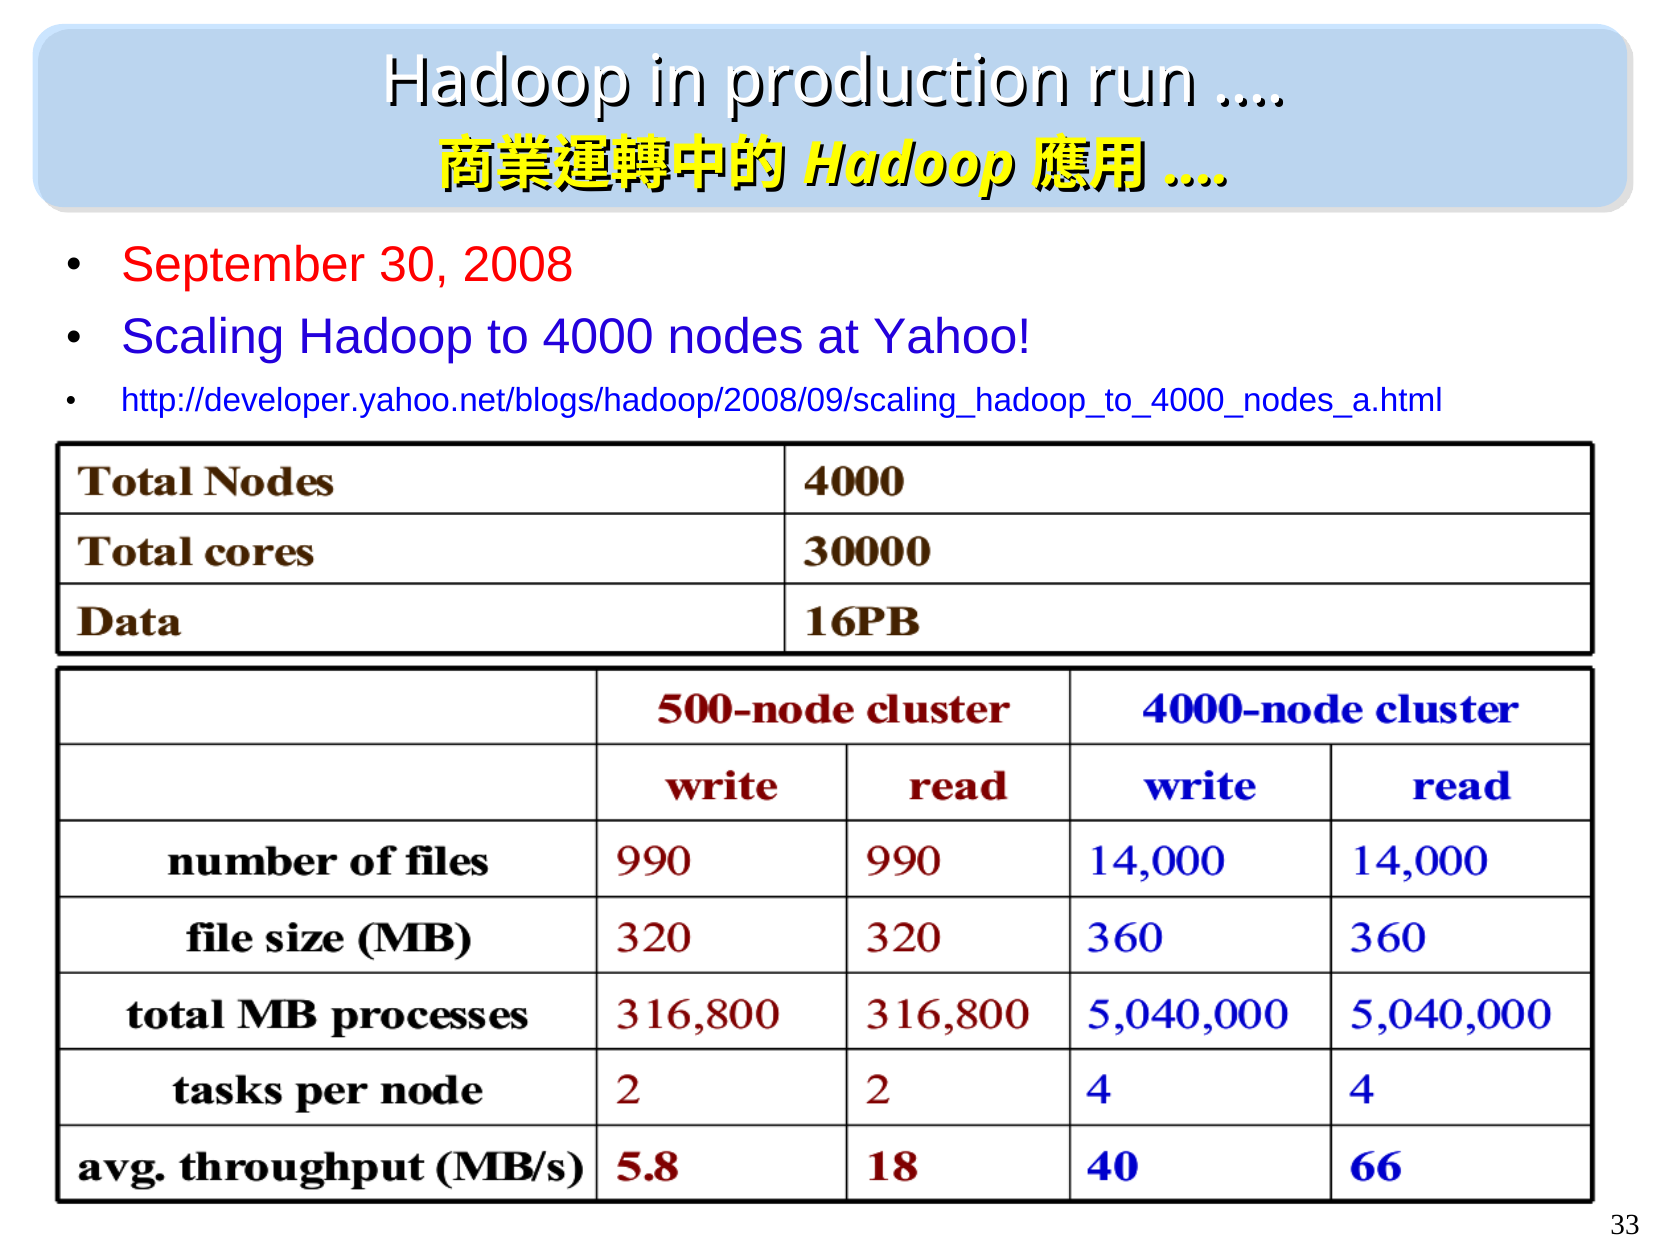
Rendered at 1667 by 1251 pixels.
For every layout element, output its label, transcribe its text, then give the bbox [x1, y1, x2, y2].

list September 30, 2008 Scaling Hadoop to 4000 nodes at Yahoo! http://developer.yahoo.net/blogs/hadoop/2008/09/scaling_hadoop_to_4000_nodes_a.html [64, 236, 1613, 447]
title Hadoop in production run .... 商業運轉中的Hadoop應用.... [124, 28, 1542, 206]
text_box [32, 23, 1628, 208]
picture [49, 433, 1598, 1208]
